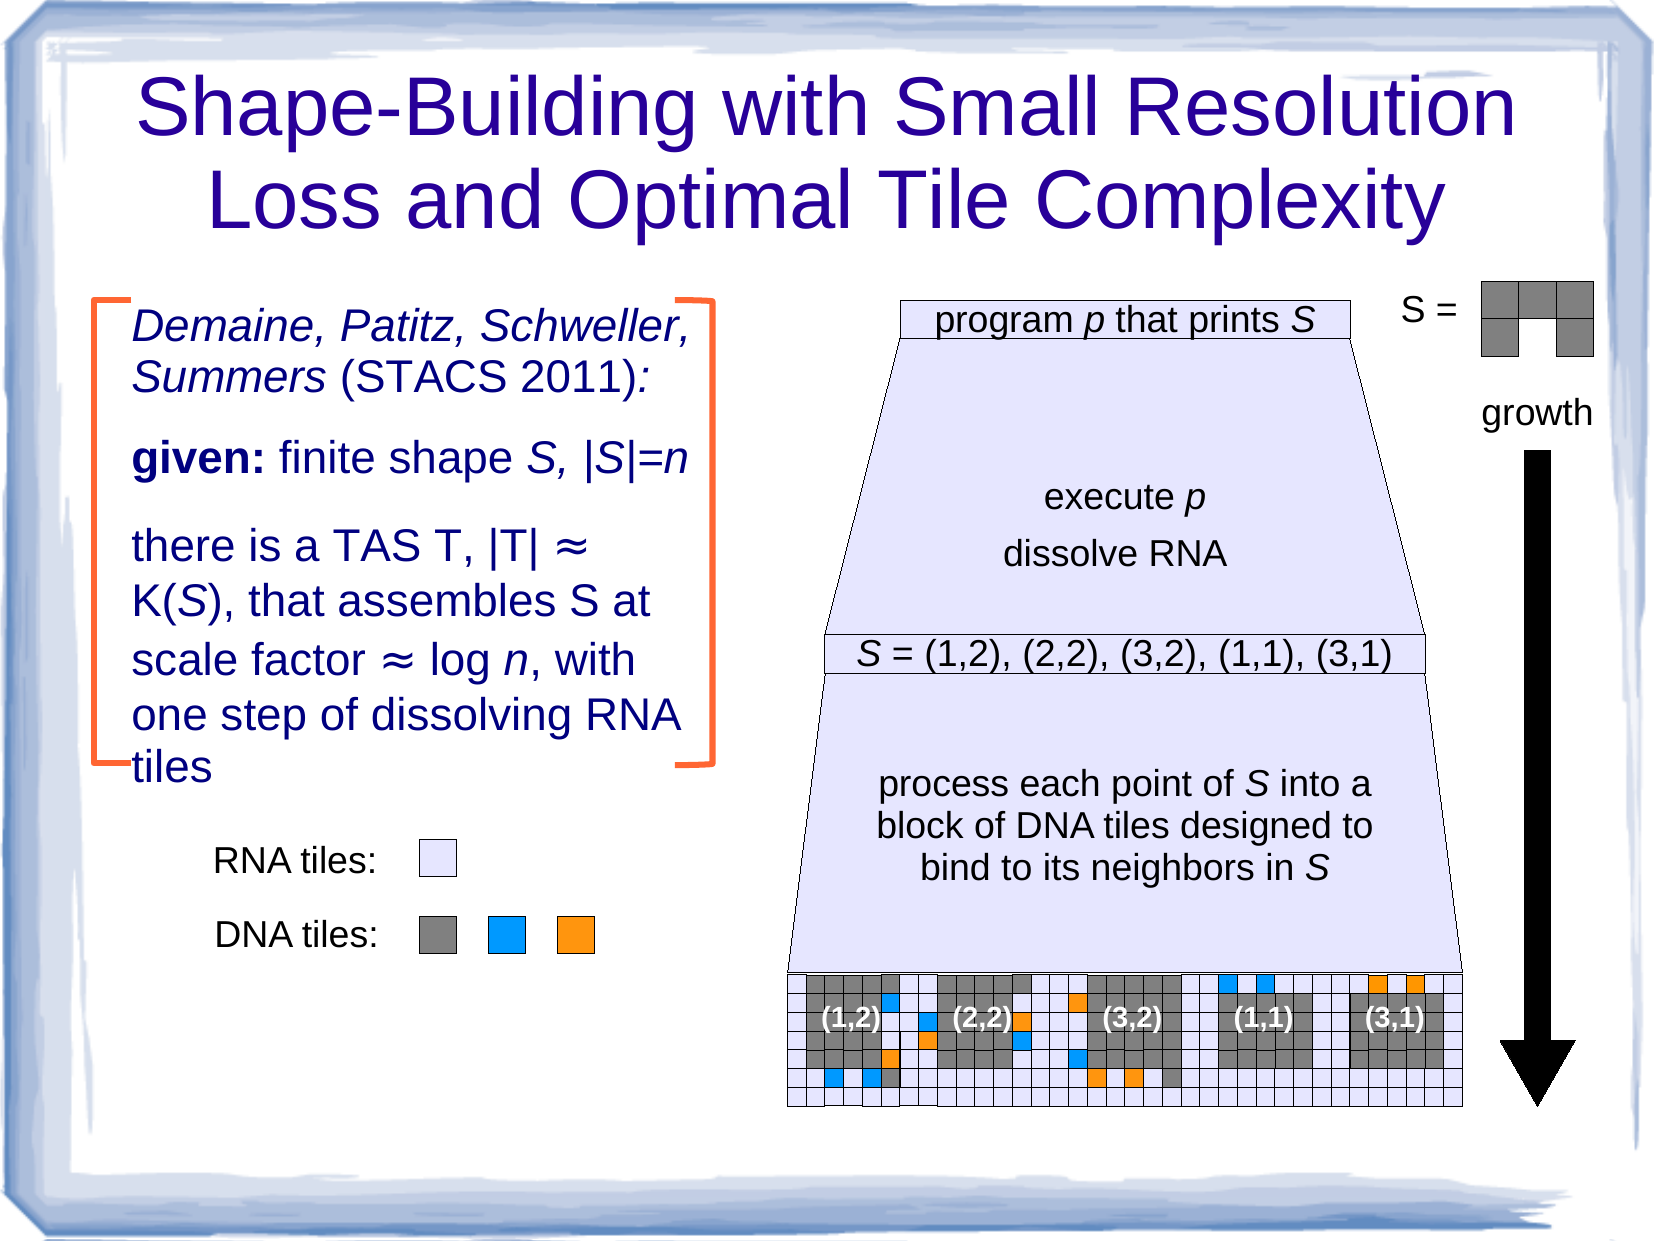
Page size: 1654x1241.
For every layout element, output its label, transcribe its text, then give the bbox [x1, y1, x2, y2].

text_box [787, 974, 1463, 1107]
text_box S = (1,2), (2,2), (3,2), (1,1), (3,1) [824, 634, 1426, 674]
text_box process each point of S into a block of DNA tiles designed to bind to its neighbors in S [825, 755, 1426, 897]
text_box (1,2) [806, 993, 901, 1043]
text_box growth [1425, 383, 1651, 441]
picture [0, 0, 1654, 1241]
text_box DNA tiles: [214, 913, 401, 956]
text_box execute p [900, 468, 1351, 526]
text_box [557, 916, 595, 954]
text_box (2,2) [937, 993, 1032, 1043]
text_box [1500, 450, 1576, 1107]
text_box [419, 839, 457, 877]
list Demaine, Patitz, Schweller, Summers (STACS 2011): given: finite shape S, |S|=n there is a TAS T, |T| ≈ K(S), that assembles S at scale factor ≈ log n, with one step of dissolving RNA tiles [131, 300, 696, 767]
text_box [419, 916, 457, 954]
text_box program p that prints S [900, 300, 1351, 339]
text_box [1481, 281, 1594, 357]
text_box (3,2) [1087, 993, 1182, 1043]
text_box (3,1) [1350, 993, 1444, 1042]
text_box S = [1382, 281, 1477, 339]
text_box dissolve RNA [1003, 532, 1278, 579]
text_box [488, 916, 526, 954]
text_box [824, 338, 1425, 634]
text_box RNA tiles: [213, 839, 401, 882]
text_box [787, 674, 1463, 973]
text_box (1,1) [1218, 993, 1313, 1042]
title Shape-Building with Small Resolution Loss and Optimal Tile Complexity [82, 49, 1571, 257]
